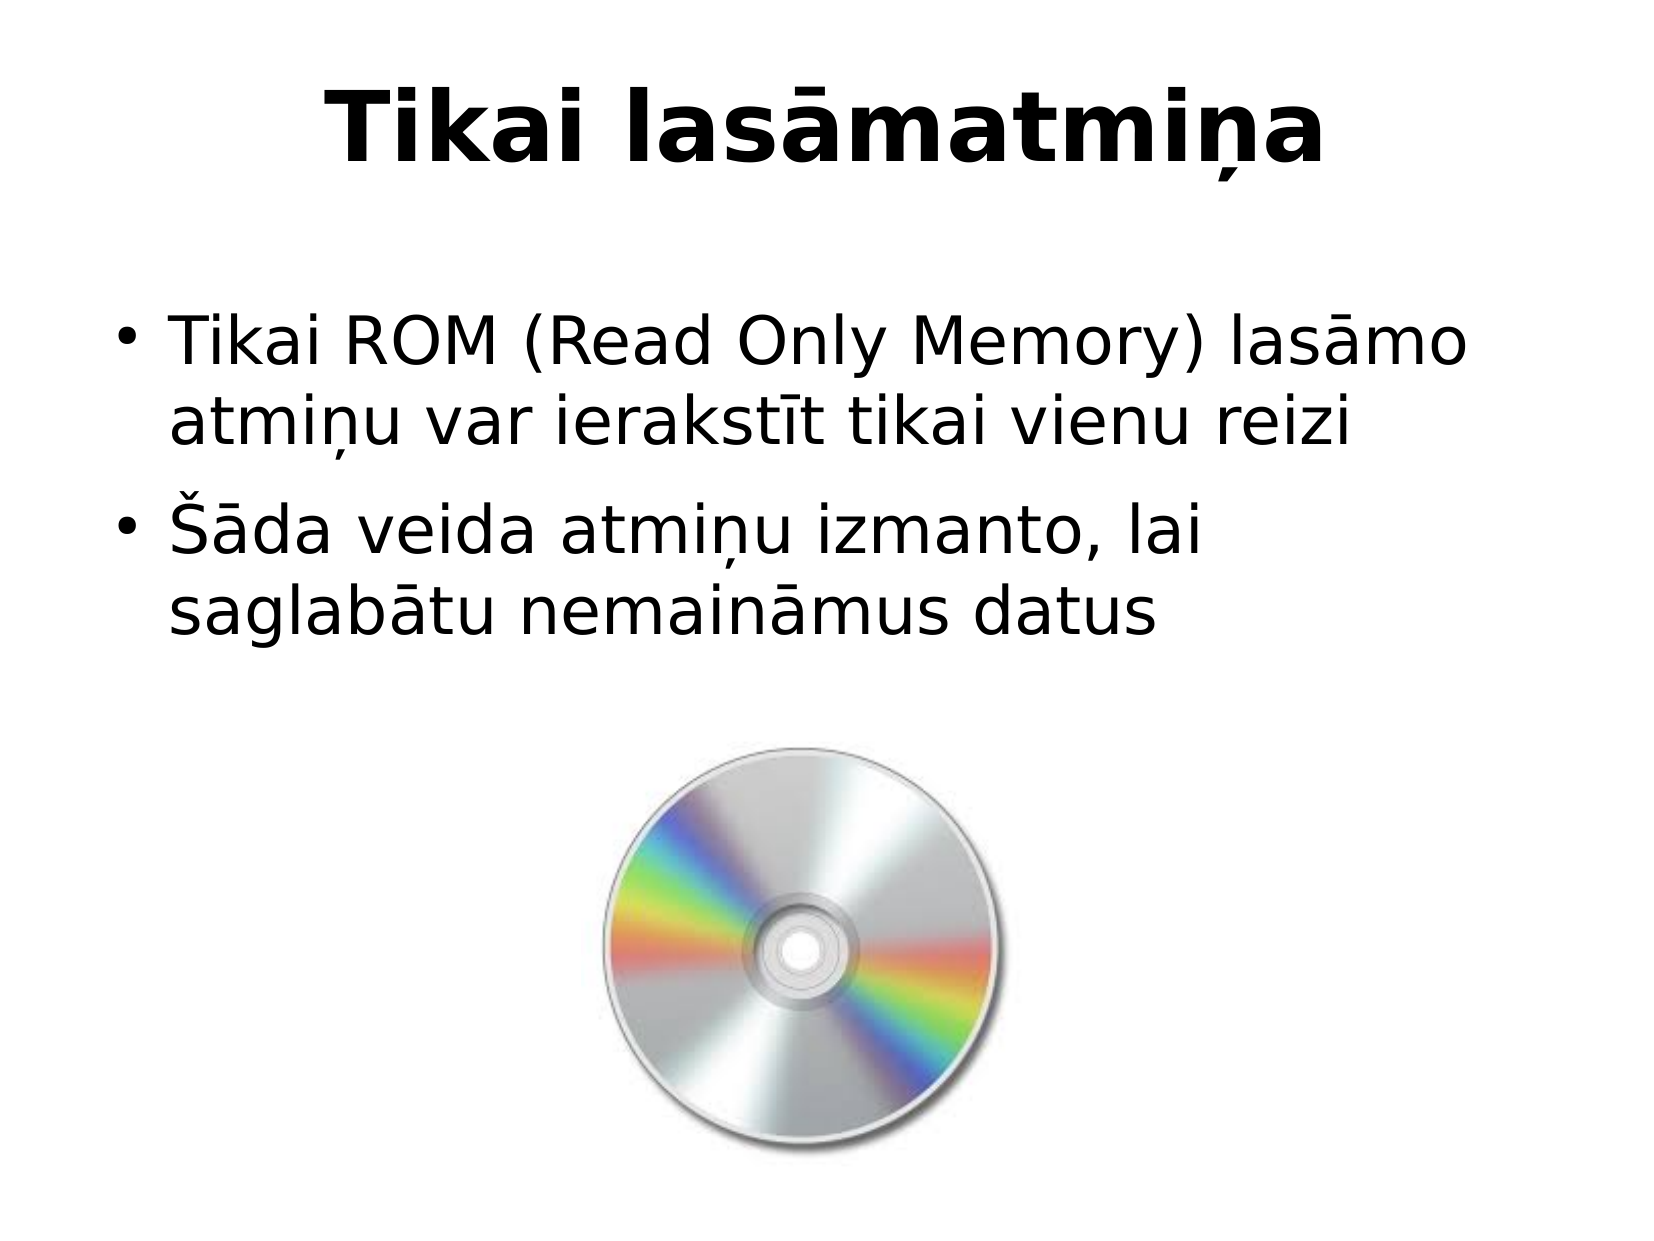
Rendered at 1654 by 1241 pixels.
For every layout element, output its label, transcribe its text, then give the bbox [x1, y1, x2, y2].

picture [581, 726, 1040, 1185]
title Tikai lasāmatmiņa [82, 49, 1571, 195]
list Tikai ROM (Read Only Memory) lasāmo atmiņu var ierakstīt tikai vienu reizi Šāda veida atmiņu izmanto, lai saglabātu nemaināmus datus [82, 290, 1571, 696]
